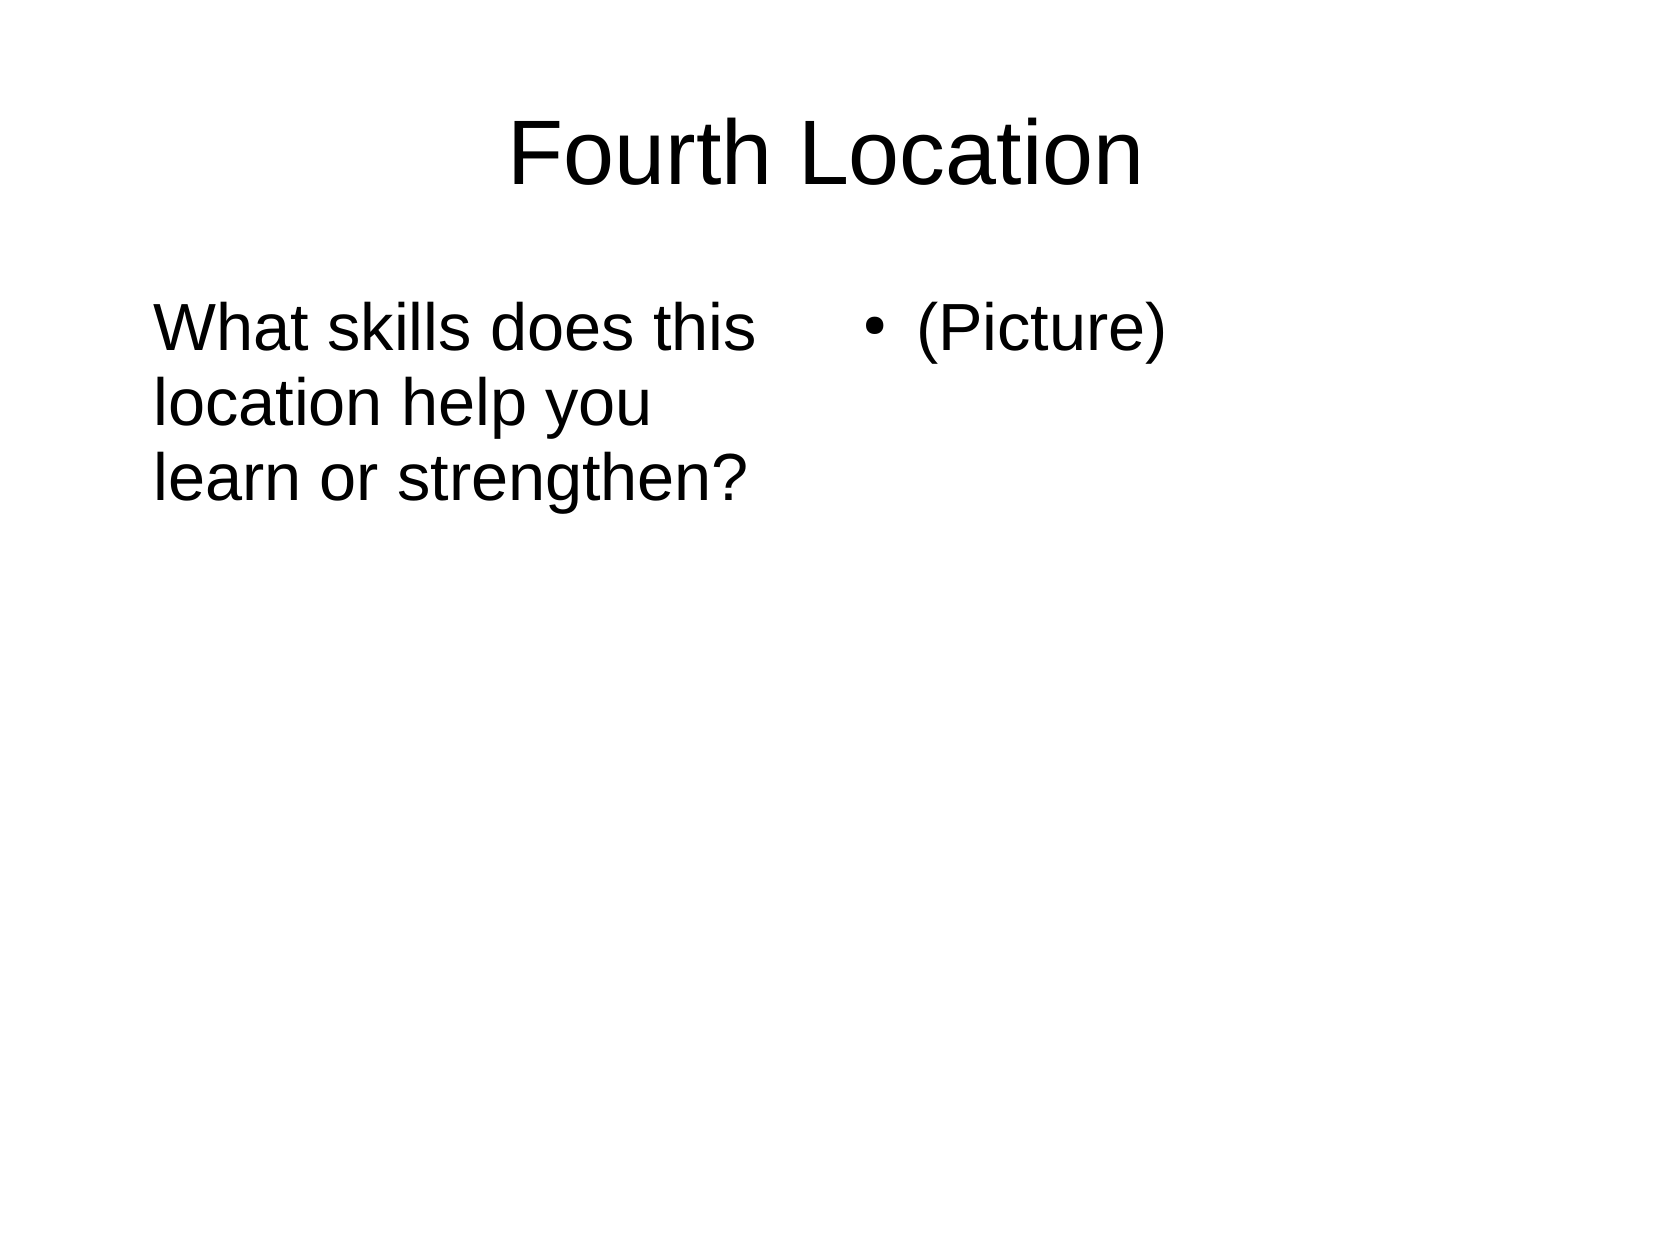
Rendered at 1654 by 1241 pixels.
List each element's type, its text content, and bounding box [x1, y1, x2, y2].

list What skills does this location help you learn or strengthen? [82, 290, 809, 1109]
title Fourth Location [82, 49, 1571, 257]
list (Picture) [845, 290, 1572, 1109]
